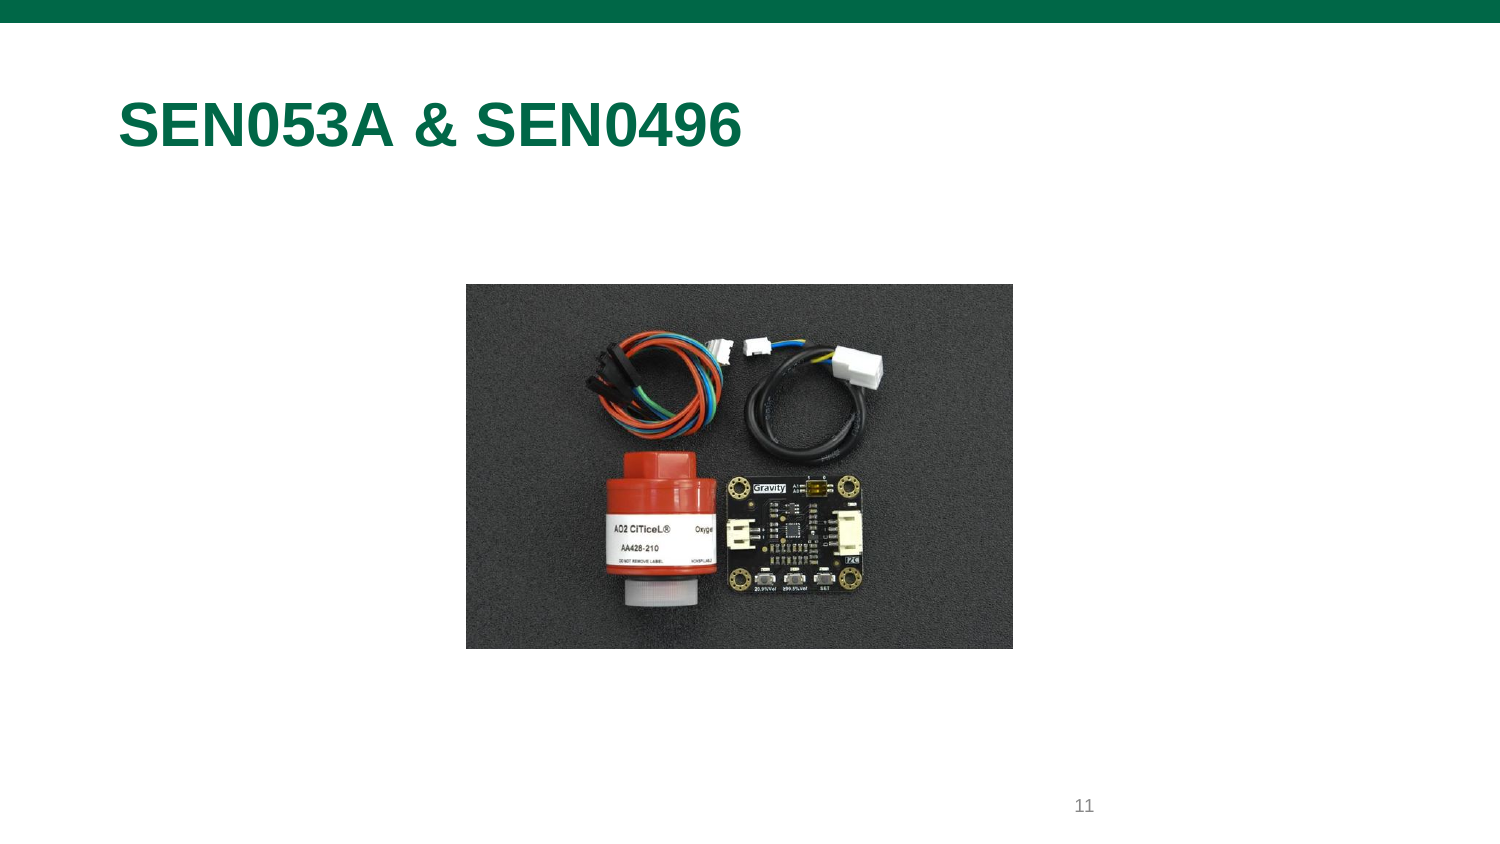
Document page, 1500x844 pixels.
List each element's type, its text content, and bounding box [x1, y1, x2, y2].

slide_number [1059, 782, 1397, 827]
picture [466, 284, 1013, 649]
title SEN053A & SEN0496 [103, 44, 1397, 209]
